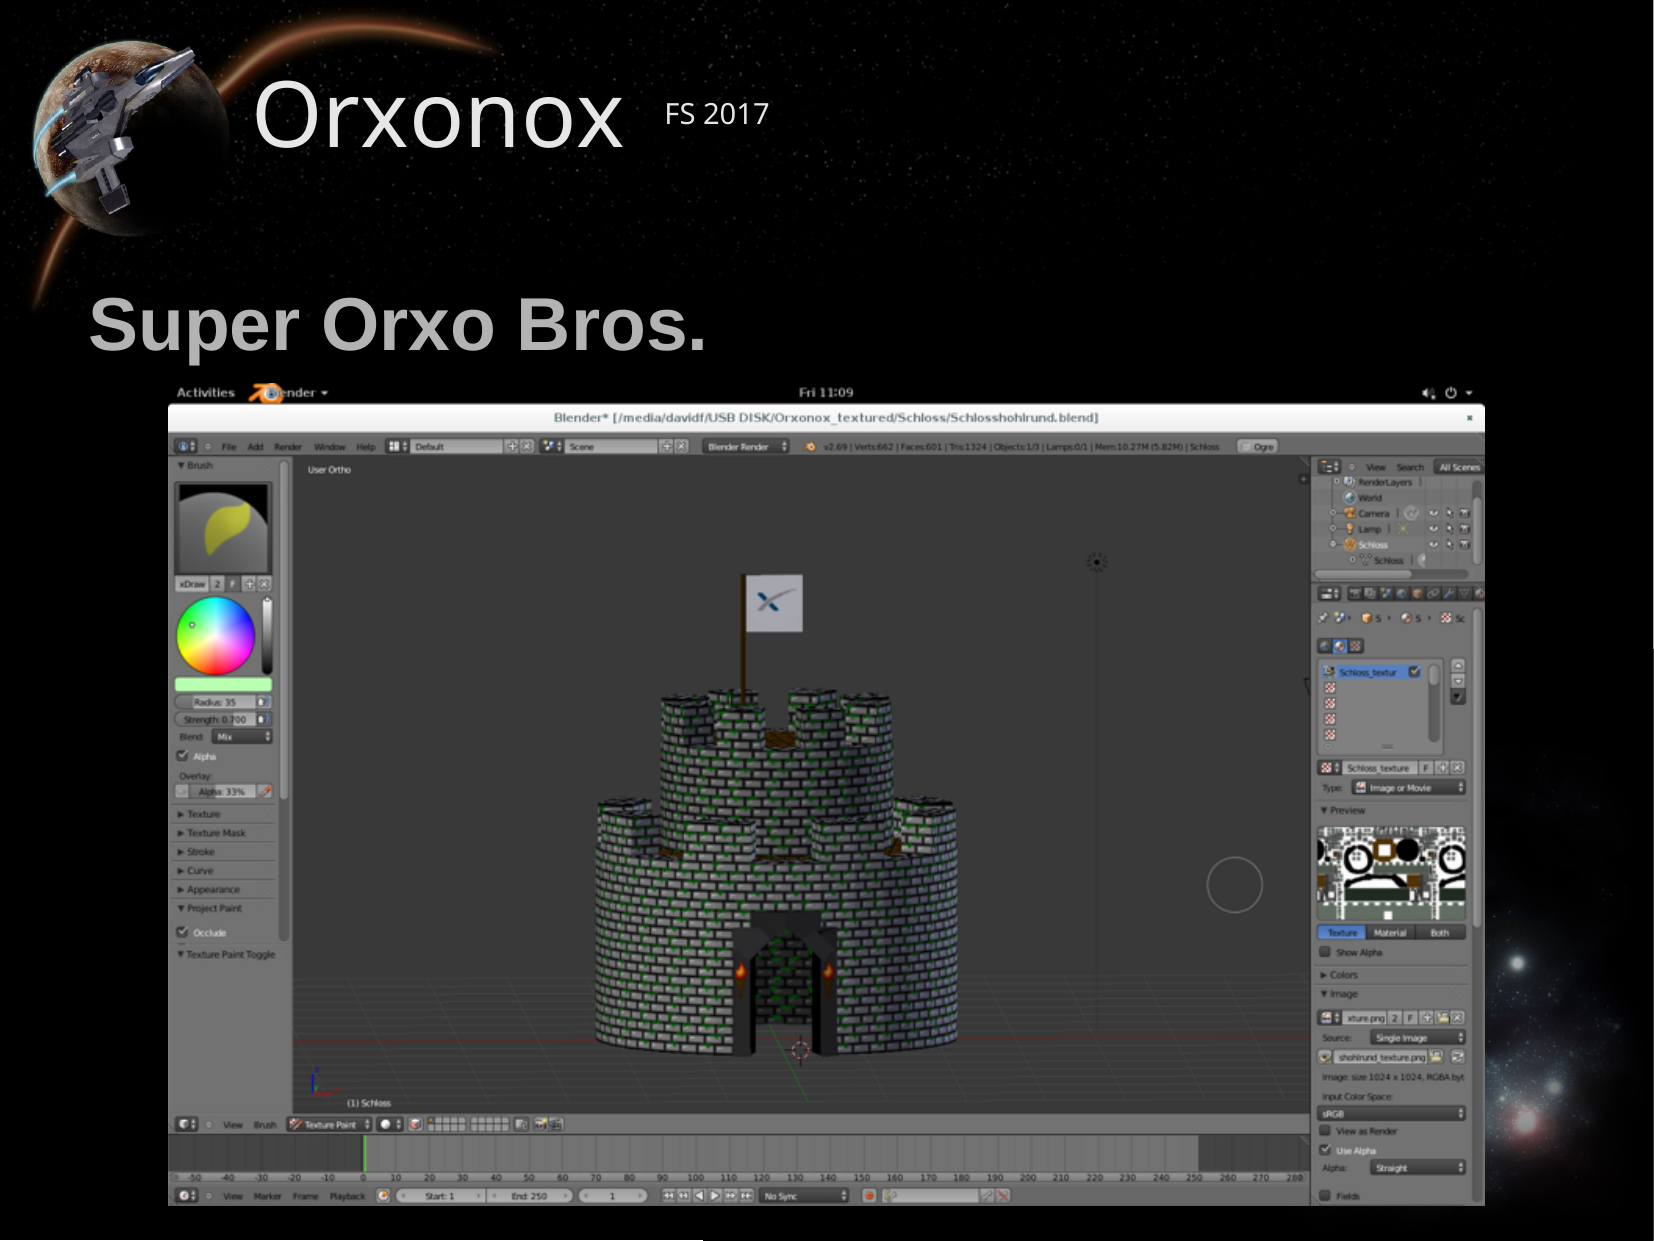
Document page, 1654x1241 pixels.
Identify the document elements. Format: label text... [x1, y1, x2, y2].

picture [0, 0, 1654, 1241]
title Super Orxo Bros. [88, 273, 1577, 377]
